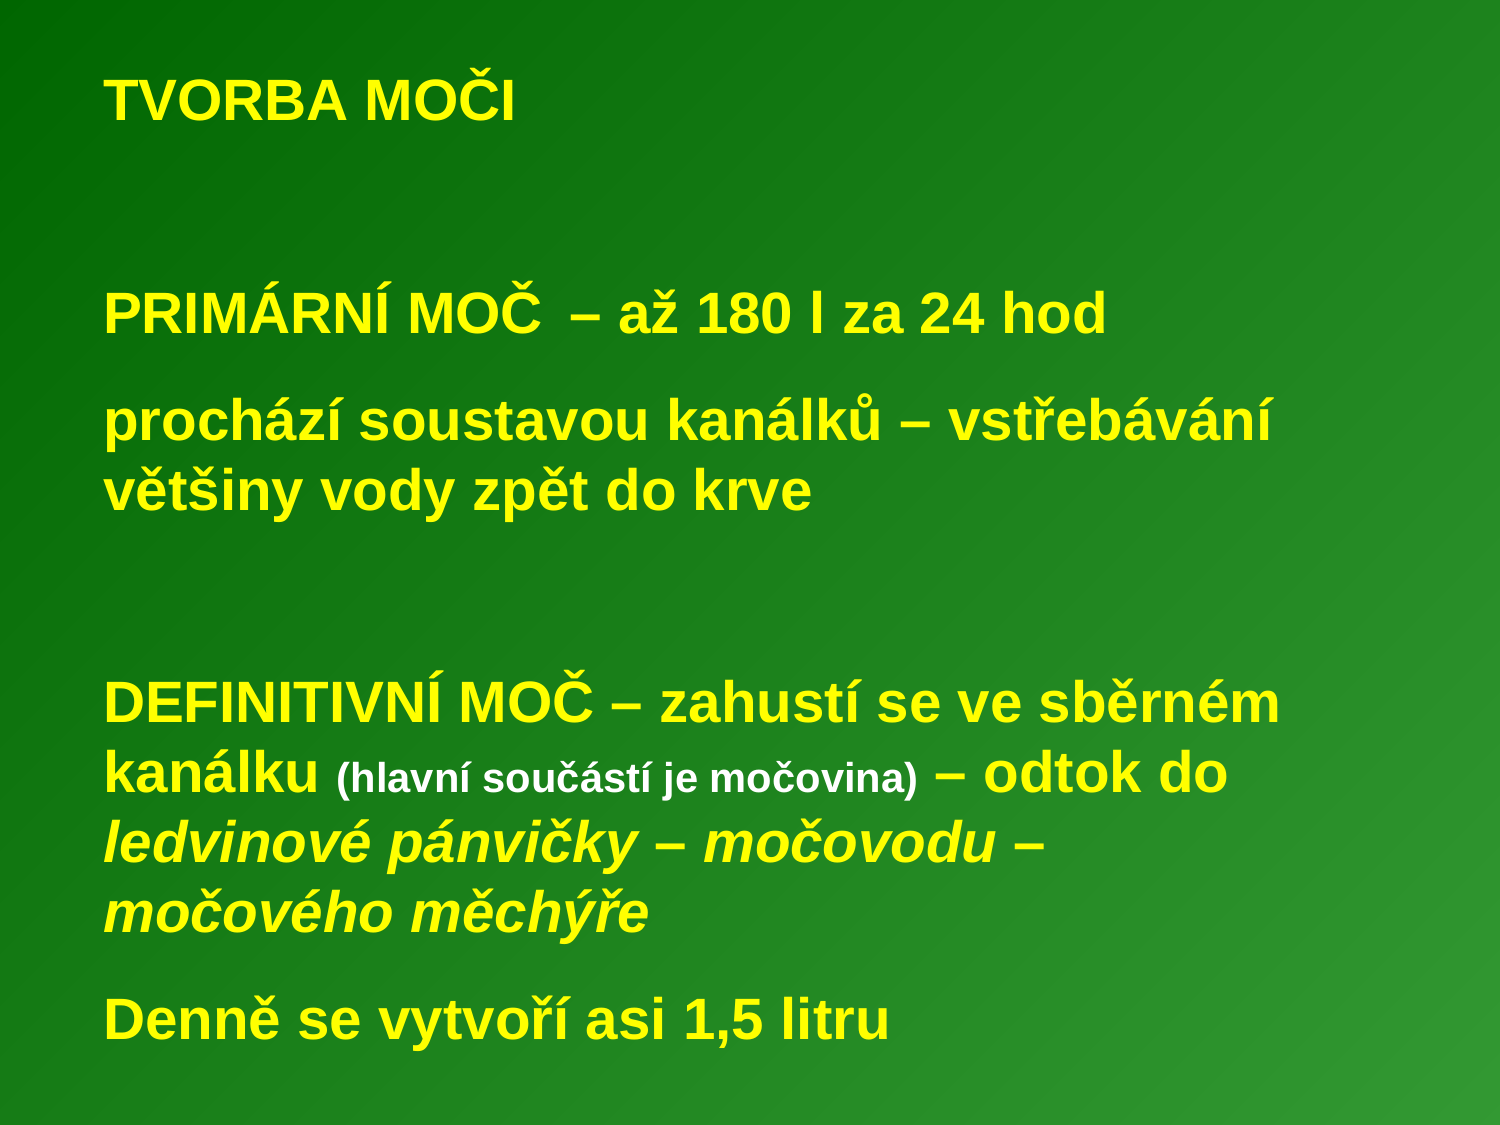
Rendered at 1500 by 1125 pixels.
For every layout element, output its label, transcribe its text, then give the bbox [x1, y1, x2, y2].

text_box TVORBA MOČI PRIMÁRNÍ MOČ – až 180 l za 24 hod prochází soustavou kanálků – vstřebávání většiny vody zpět do krve DEFINITIVNÍ MOČ – zahustí se ve sběrném kanálku (hlavní součástí je močovina) – odtok do ledvinové pánvičky – močovodu – močového měchýře Denně se vytvoří asi 1,5 litru [88, 54, 1365, 1059]
